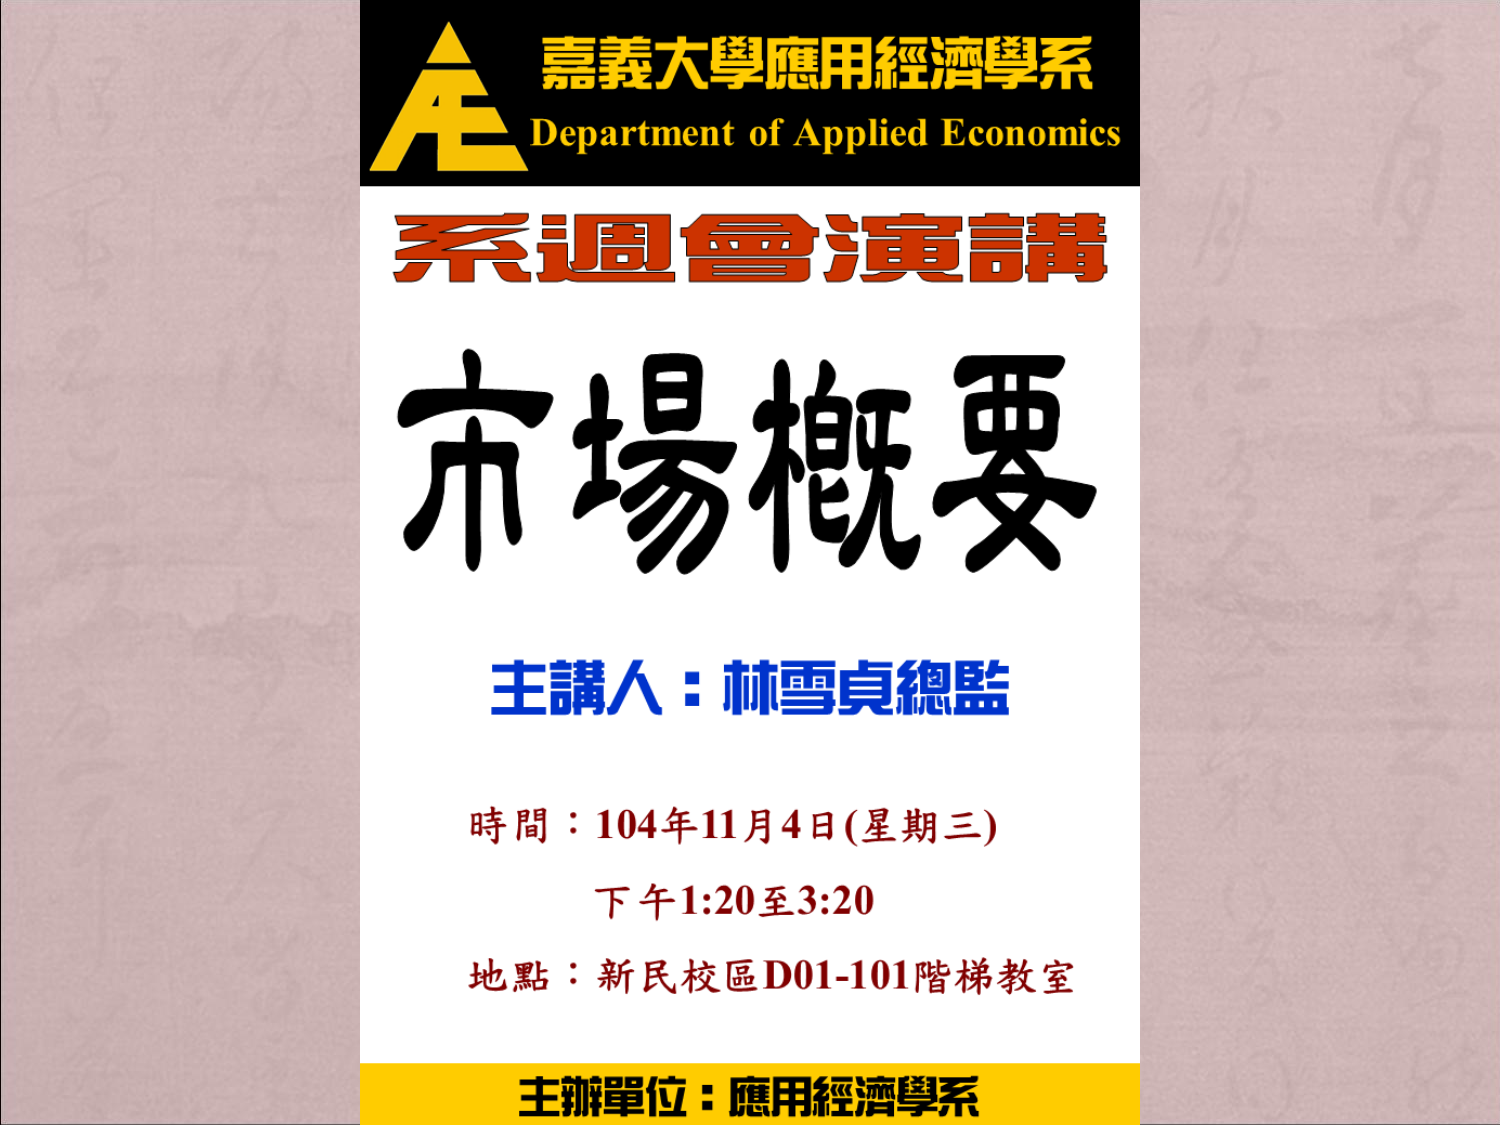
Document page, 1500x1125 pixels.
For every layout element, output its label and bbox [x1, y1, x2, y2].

picture [360, 0, 1140, 1125]
